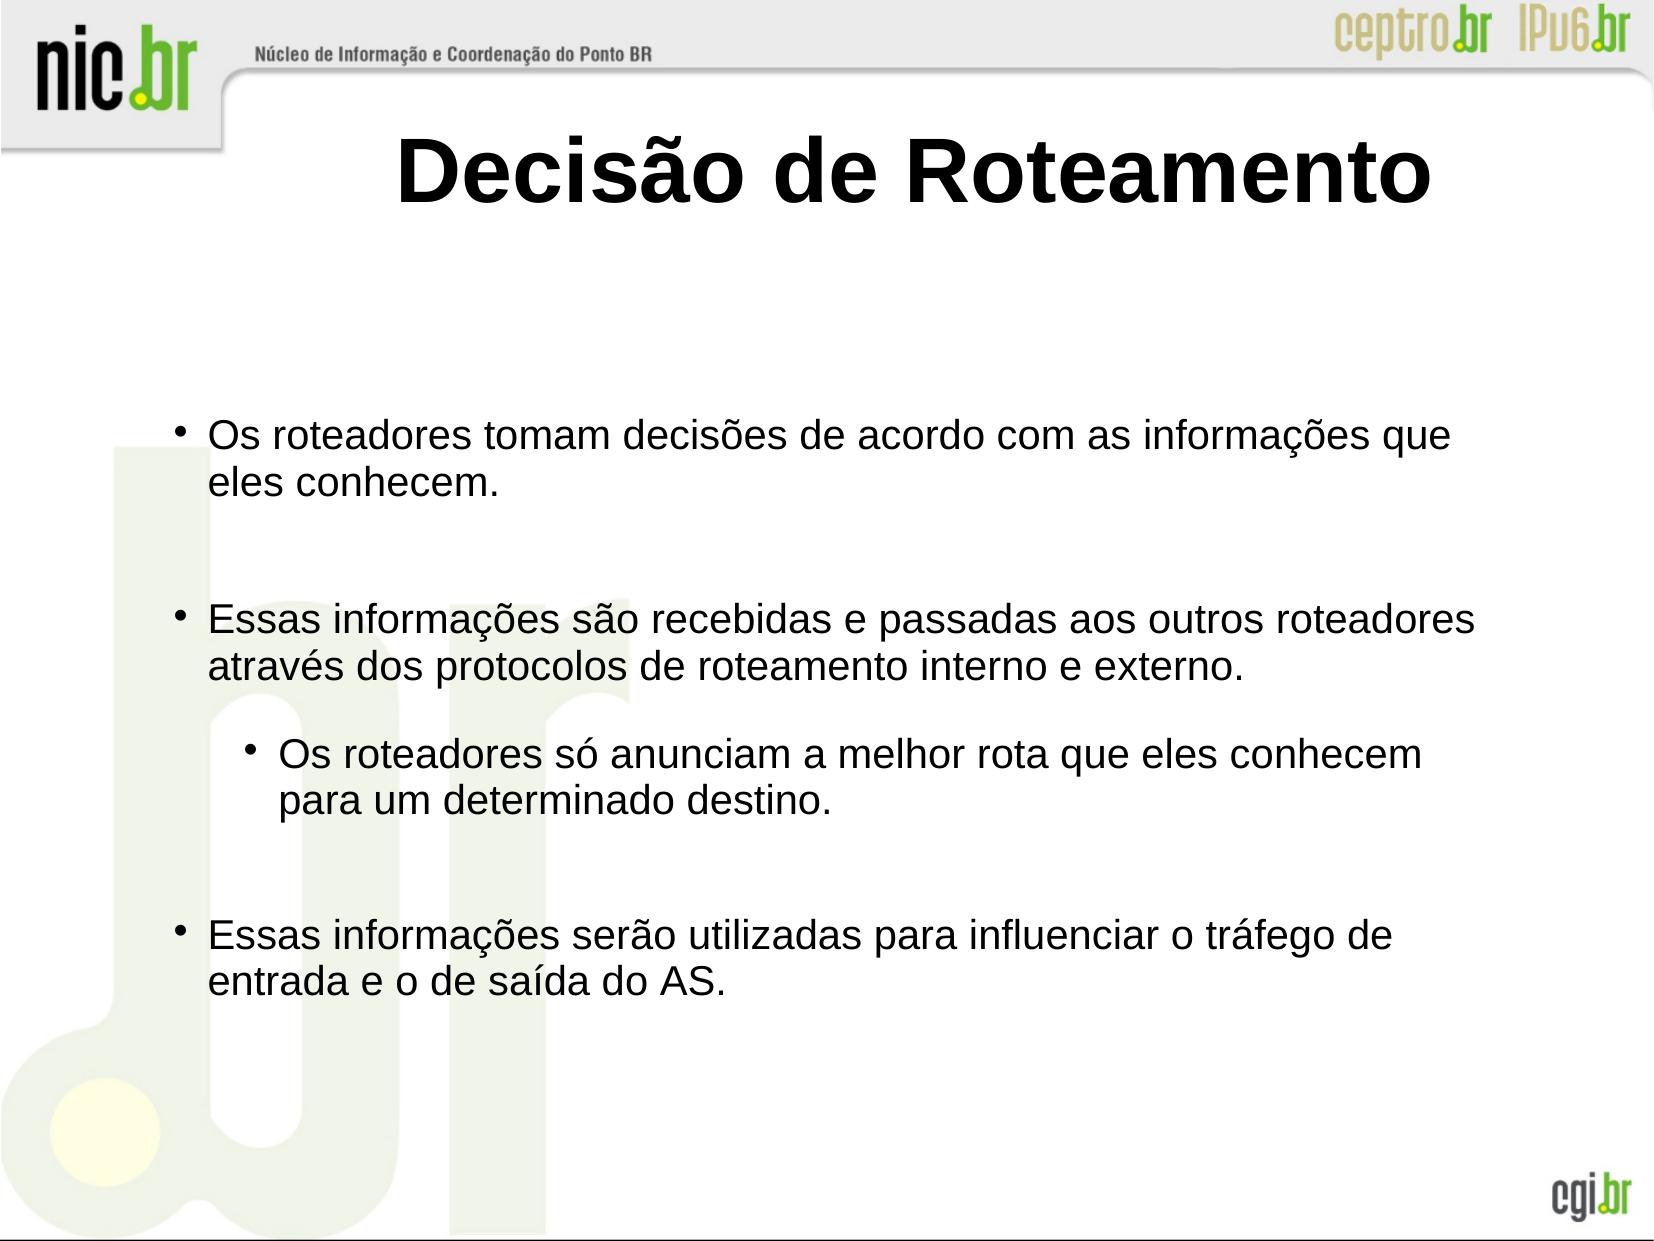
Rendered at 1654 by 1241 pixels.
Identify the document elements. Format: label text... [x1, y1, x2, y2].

text_box Decisão de Roteamento [177, 97, 1654, 215]
picture [0, 0, 1654, 1241]
text_box Os roteadores tomam decisões de acordo com as informações que eles conhecem. Essas informações são recebidas e passadas aos outros roteadores através dos protocolos de roteamento interno e externo. Os roteadores só anunciam a melhor rota que eles conhecem para um determinado destino. Essas informações serão utilizadas para influenciar o tráfego de entrada e o de saída do AS. [124, 402, 1529, 543]
